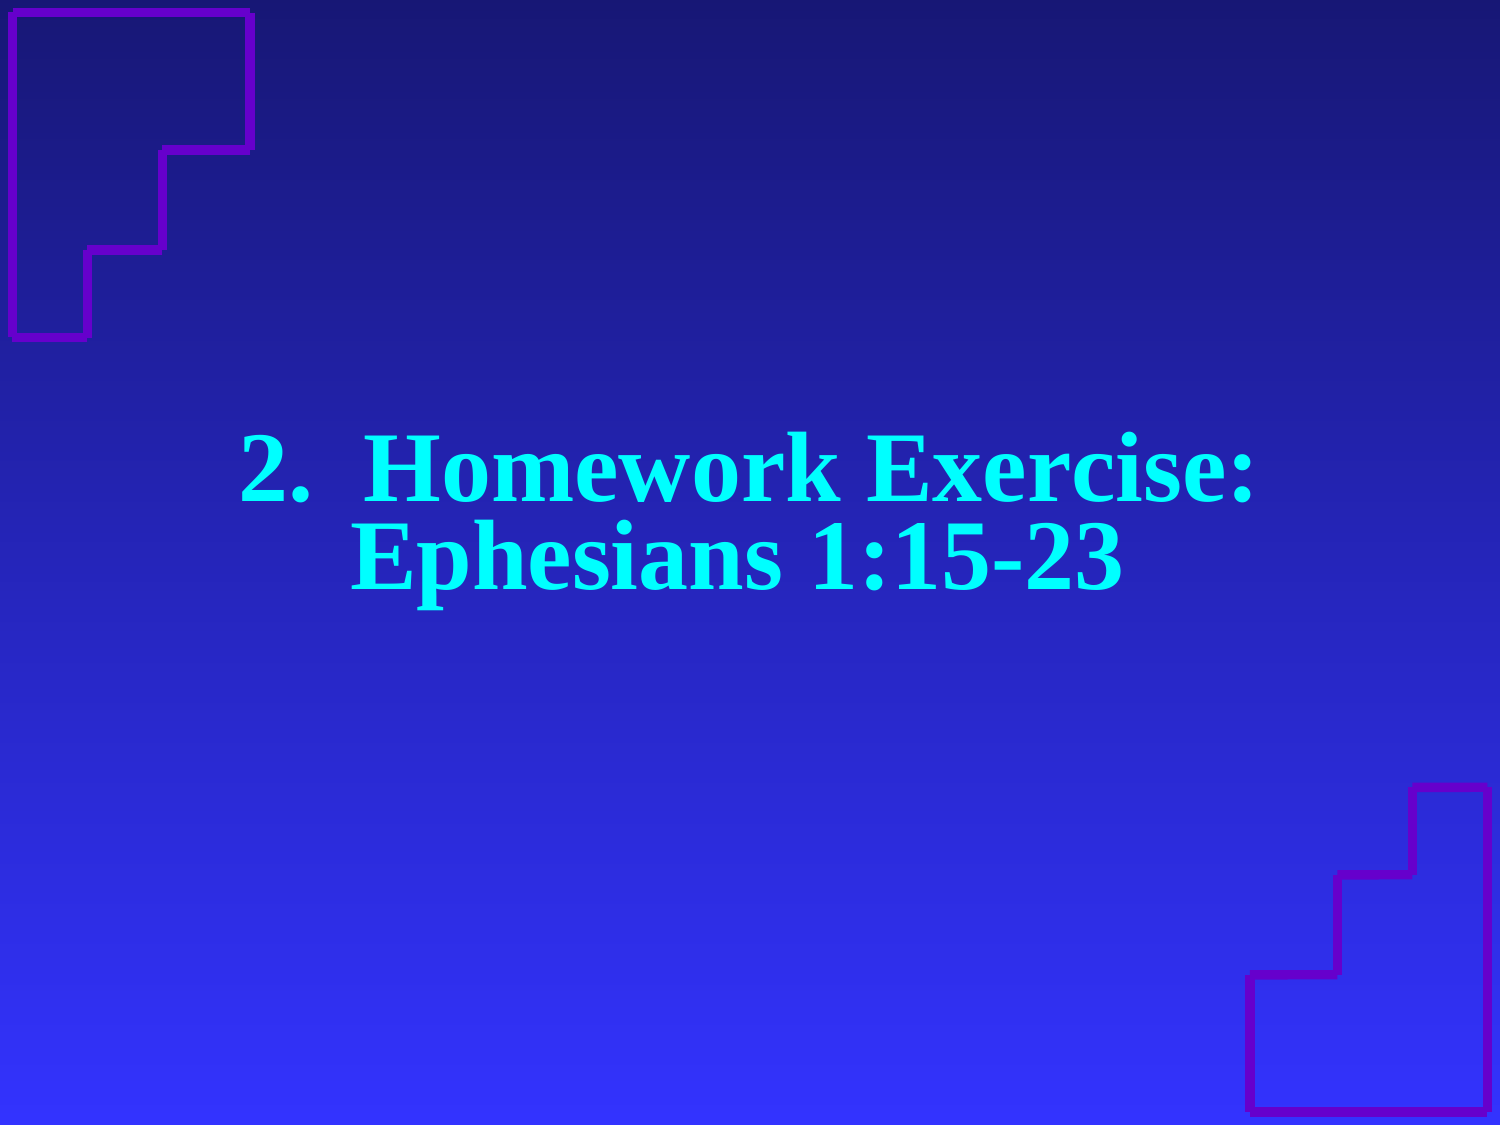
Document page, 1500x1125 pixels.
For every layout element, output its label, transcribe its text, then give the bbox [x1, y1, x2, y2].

title 2. Homework Exercise: Ephesians 1:15-23 [112, 411, 1388, 626]
